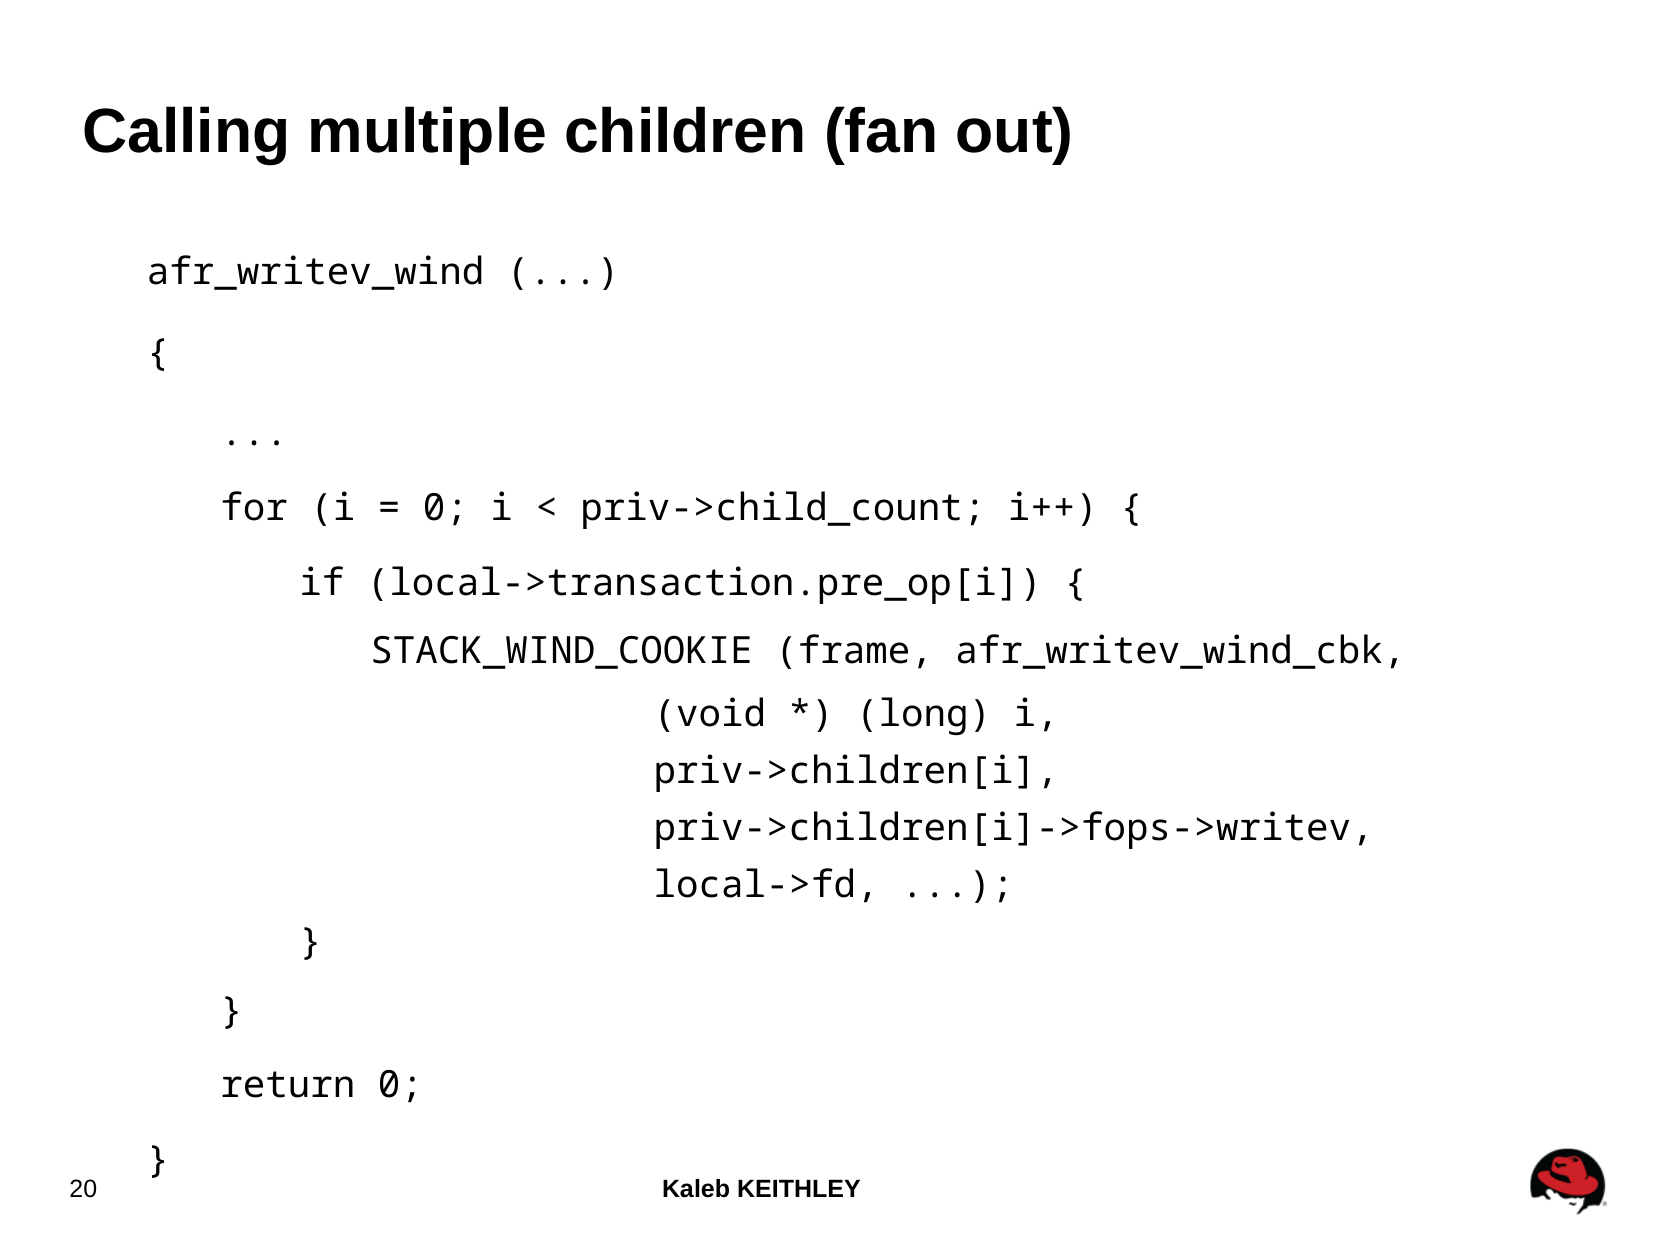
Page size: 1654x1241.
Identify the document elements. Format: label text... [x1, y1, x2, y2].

picture [1529, 1146, 1613, 1224]
list afr_writev_wind (...) { ... for (i = 0; i < priv->child_count; i++) { if (local->transaction.pre_op[i]) { STACK_WIND_COOKIE (frame, afr_writev_wind_cbk, (void *) (long) i, priv->children[i], priv->children[i]->fops->writev, local->fd, ...); } } return 0; } [86, 244, 1576, 1174]
title Calling multiple children (fan out) [82, 37, 1571, 226]
